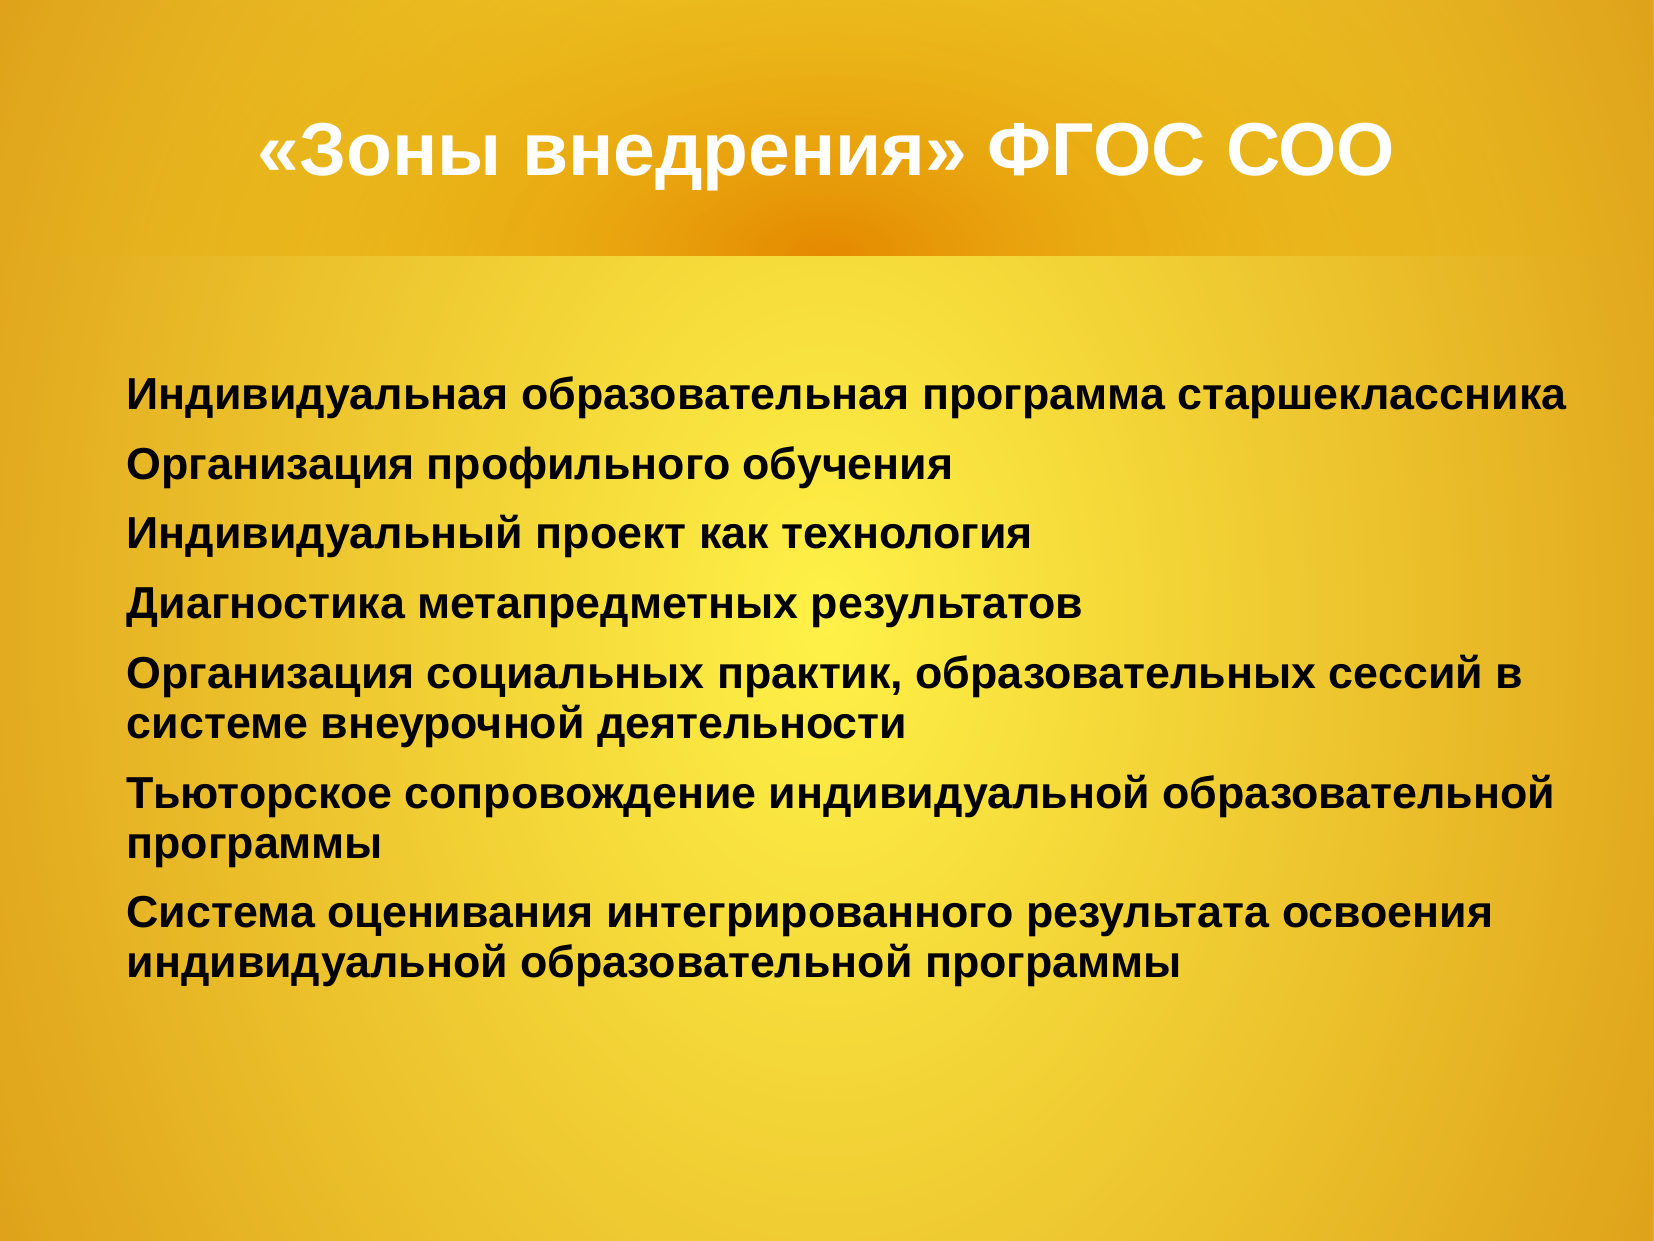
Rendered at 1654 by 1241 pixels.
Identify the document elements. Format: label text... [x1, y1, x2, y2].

title «Зоны внедрения» ФГОС СОО [82, 47, 1571, 252]
list Индивидуальная образовательная программа старшеклассника Организация профильного обучения Индивидуальный проект как технология Диагностика метапредметных результатов Организация социальных практик, образовательных сессий в системе внеурочной деятельности Тьюторское сопровождение индивидуальной образовательной программы Система оценивания интегрированного результата освоения индивидуальной образовательной программы [82, 299, 1571, 1019]
